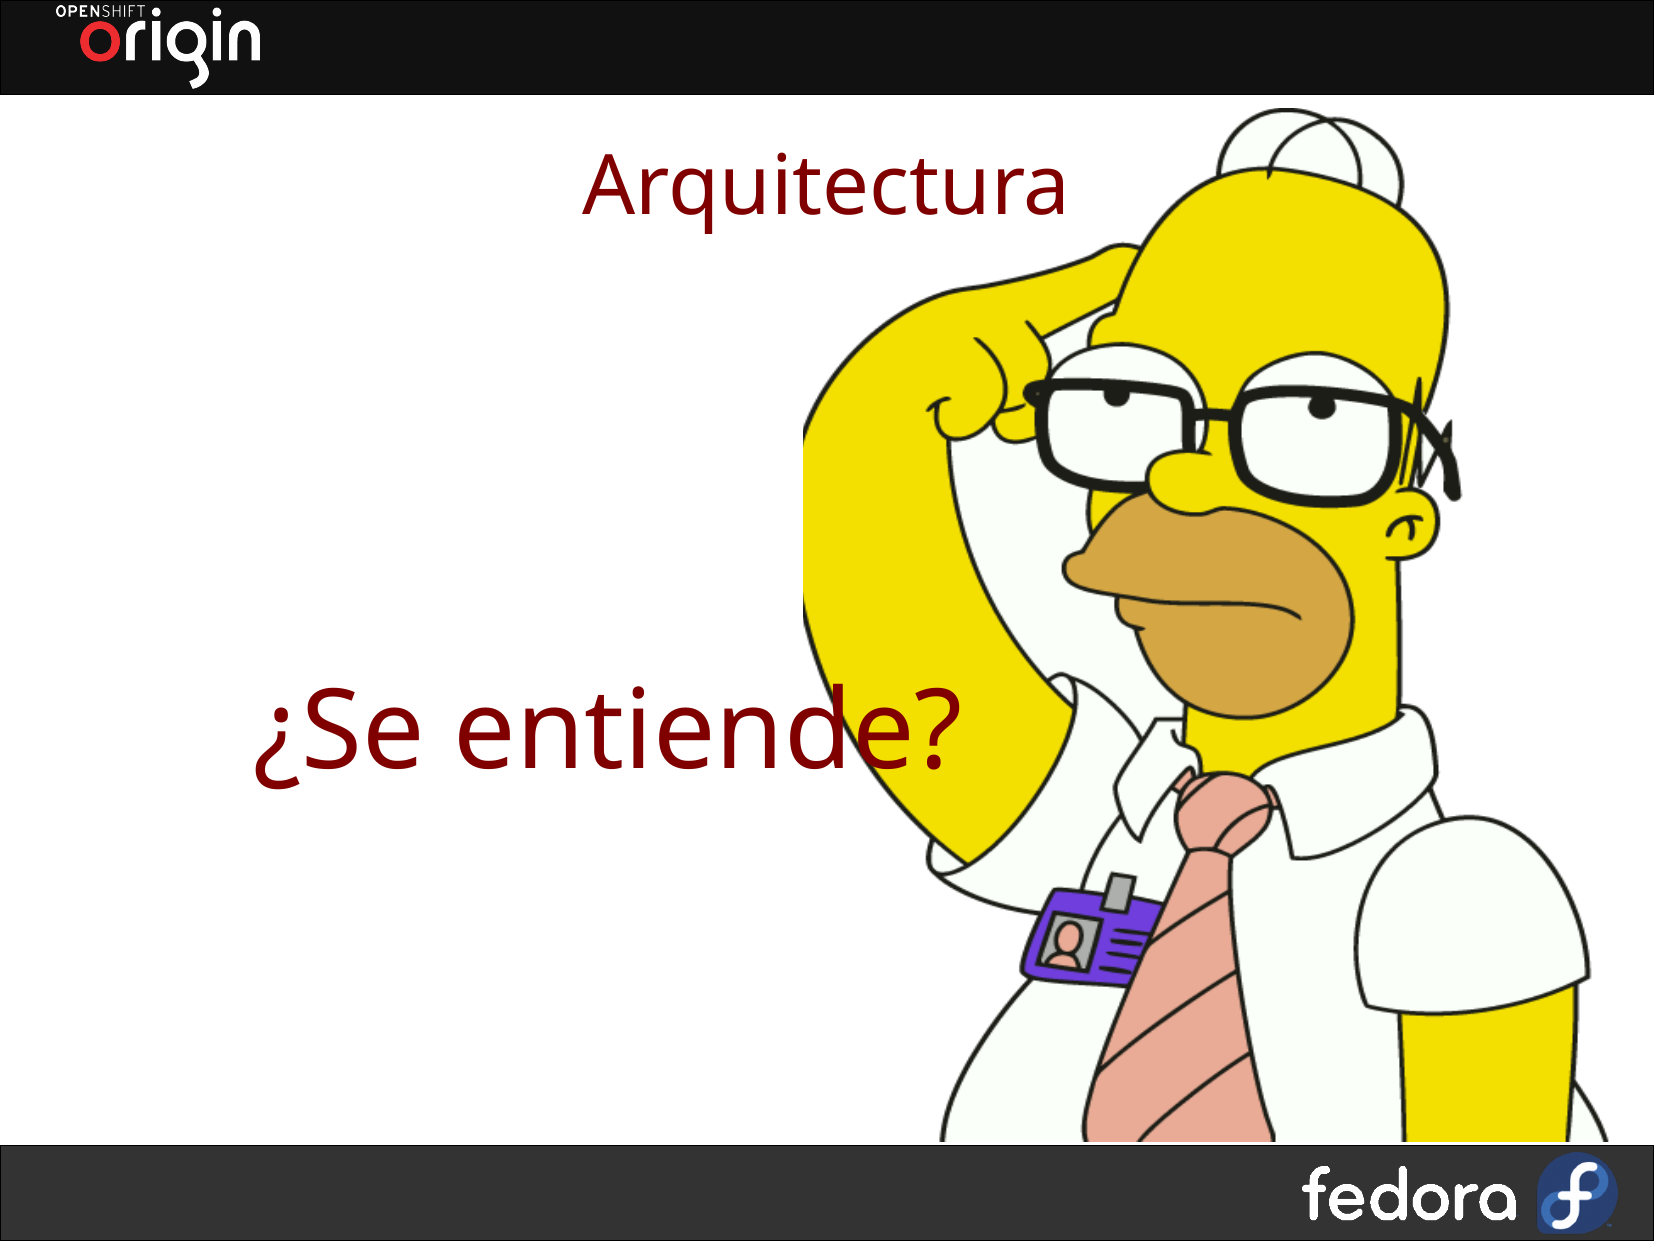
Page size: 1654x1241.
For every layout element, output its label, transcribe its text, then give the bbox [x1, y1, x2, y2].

title Arquitectura [82, 78, 1571, 287]
picture [56, 5, 260, 89]
picture [803, 108, 1623, 1142]
picture [1299, 1151, 1619, 1235]
list ¿Se entiende? [82, 650, 1134, 804]
